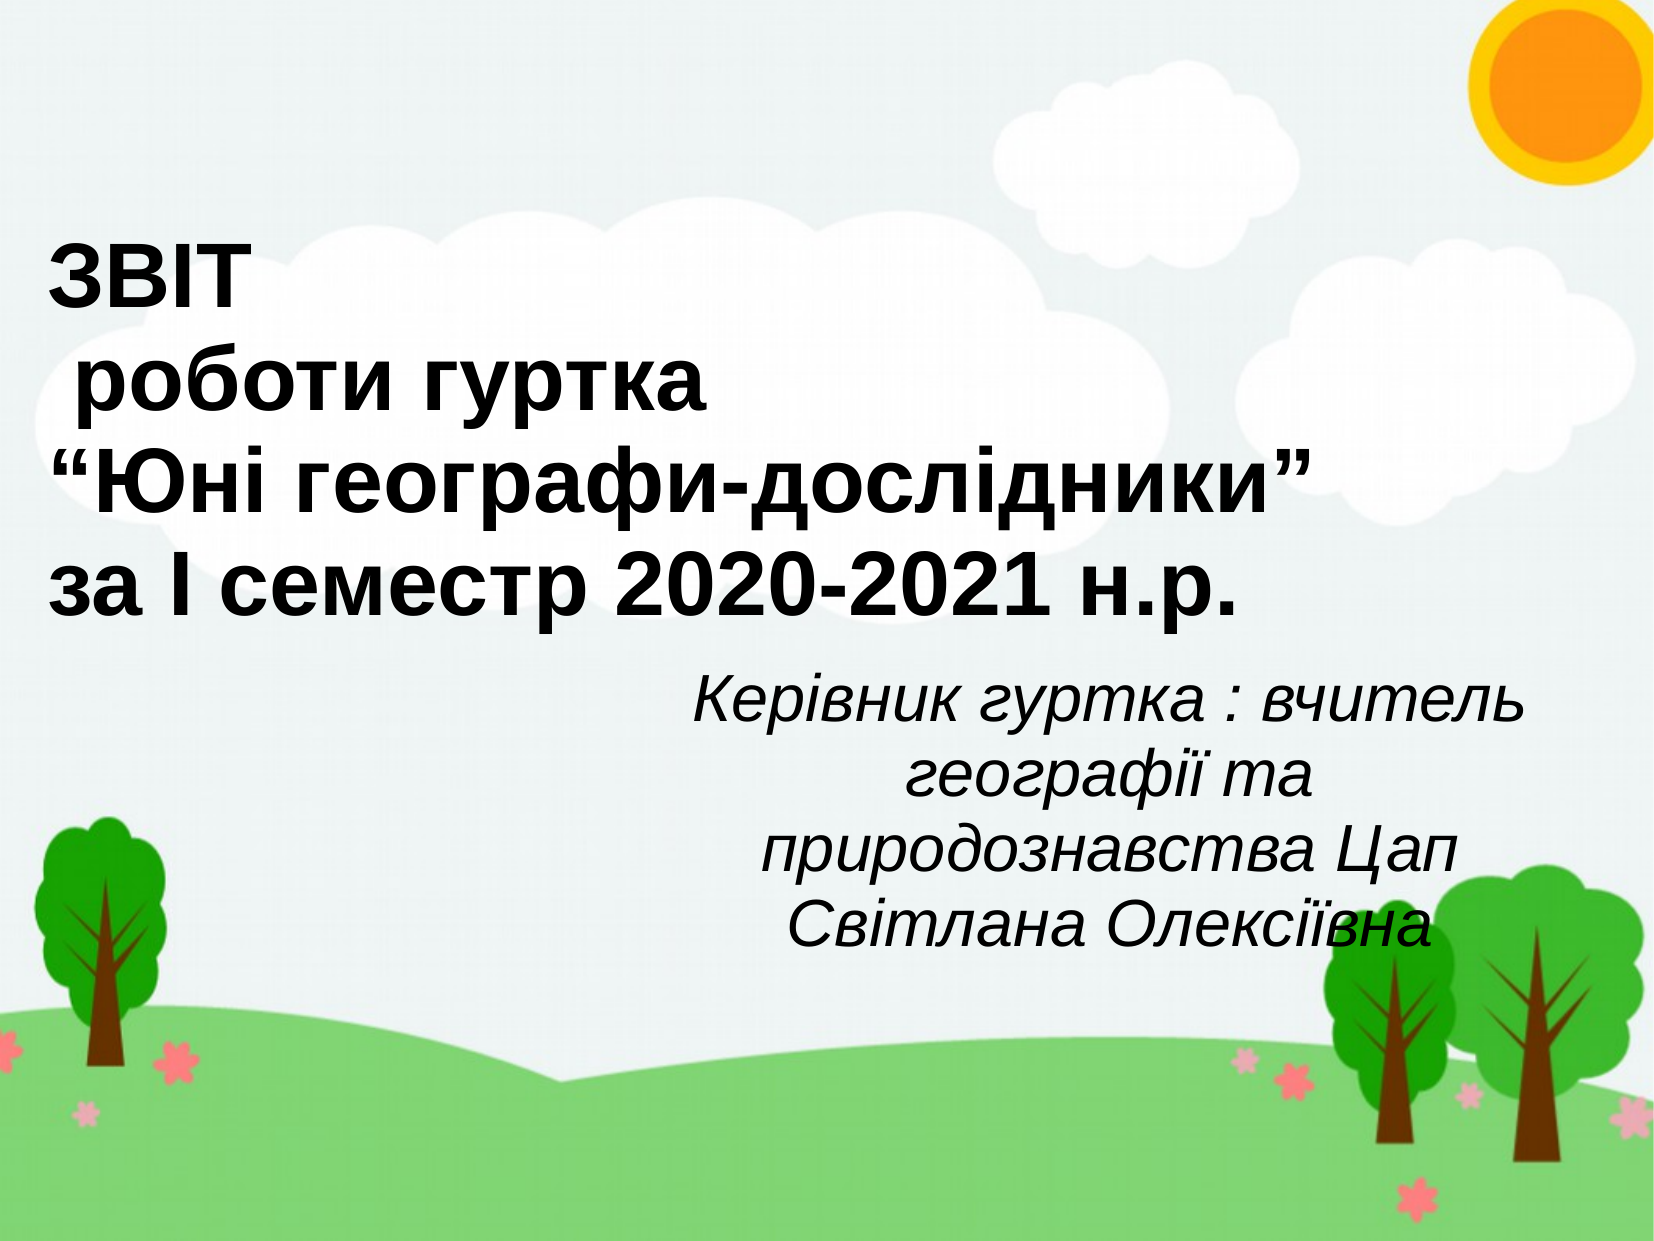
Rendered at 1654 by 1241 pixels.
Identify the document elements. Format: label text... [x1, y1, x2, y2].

picture [0, 0, 1654, 1241]
subtitle Керівник гуртка : вчитель географії та природознавства Цап Світлана Олексіївна [685, 661, 1536, 961]
title ЗВІТ роботи гуртка “Юні географи-дослідники” за І семестр 2020-2021 н.р. [47, 224, 1512, 636]
